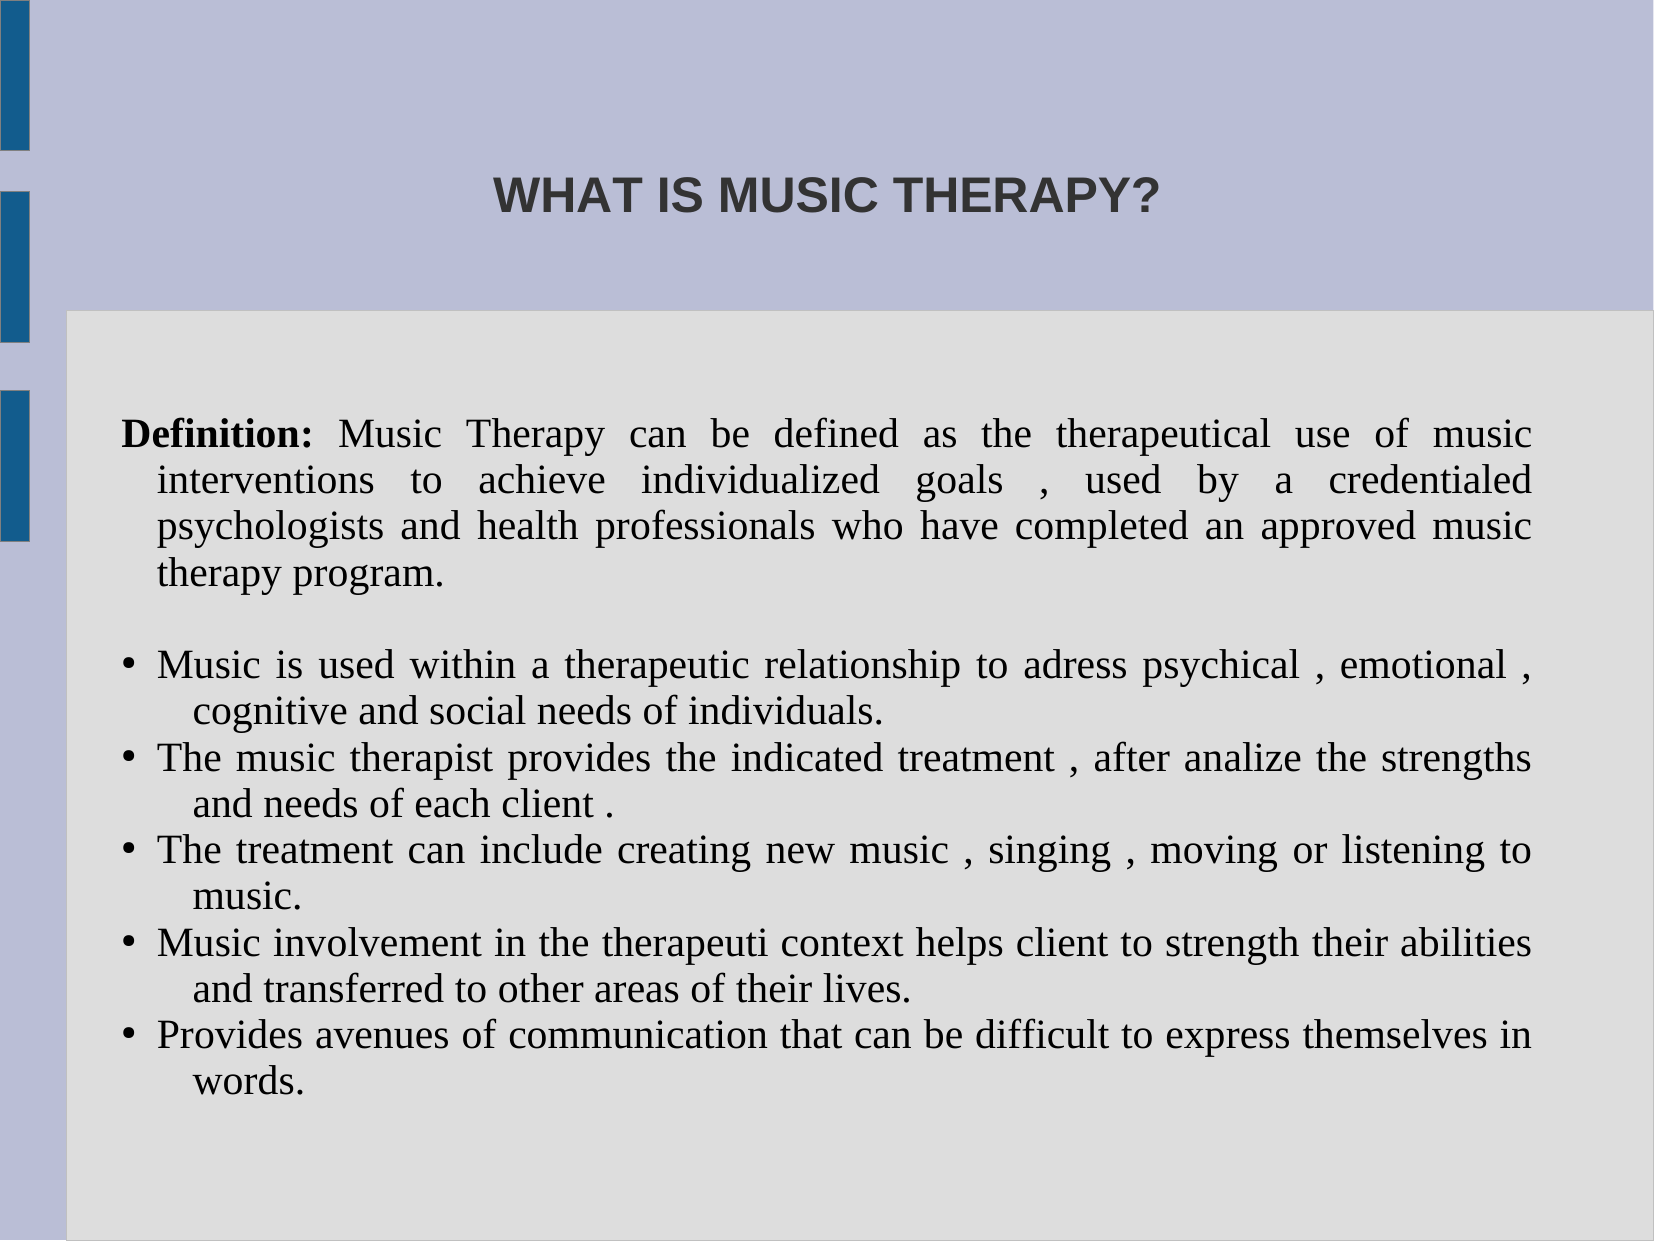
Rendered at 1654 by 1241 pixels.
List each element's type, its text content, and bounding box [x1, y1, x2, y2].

title WHAT IS MUSIC THERAPY? [121, 91, 1534, 282]
subtitle Definition: Music Therapy can be defined as the therapeutical use of music interventions to achieve individualized goals , used by a credentialed psychologists and health professionals who have completed an approved music therapy program. Music is used within a therapeutic relationship to adress psychical , emotional , cognitive and social needs of individuals. The music therapist provides the indicated treatment , after analize the strengths and needs of each client . The treatment can include creating new music , singing , moving or listening to music. Music involvement in the therapeuti context helps client to strength their abilities and transferred to other areas of their lives. Provides avenues of communication that can be difficult to express themselves in words. [121, 282, 1534, 1241]
